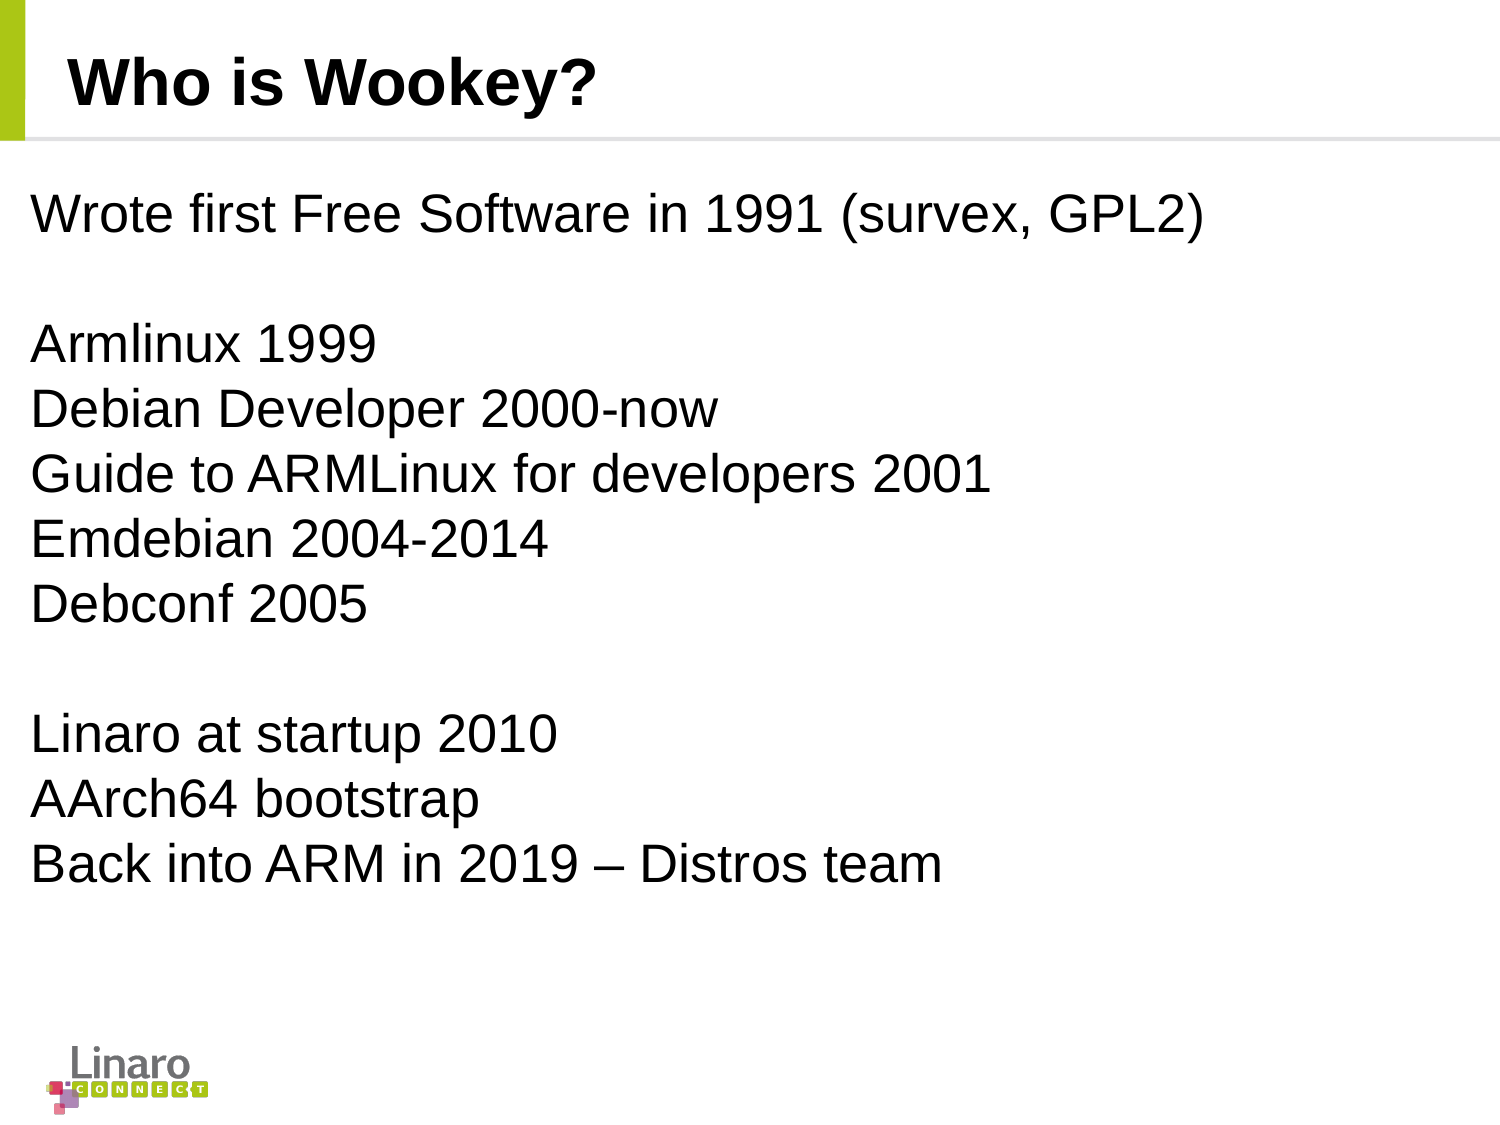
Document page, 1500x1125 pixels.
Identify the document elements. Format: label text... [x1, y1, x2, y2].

picture [39, 1041, 216, 1119]
text_box Wrote first Free Software in 1991 (survex, GPL2) Armlinux 1999 Debian Developer 2000-now Guide to ARMLinux for developers 2001 Emdebian 2004-2014 Debconf 2005 Linaro at startup 2010 AArch64 bootstrap Back into ARM in 2019 – Distros team [16, 163, 1482, 1038]
text_box Who is Wookey? [53, 23, 1465, 136]
